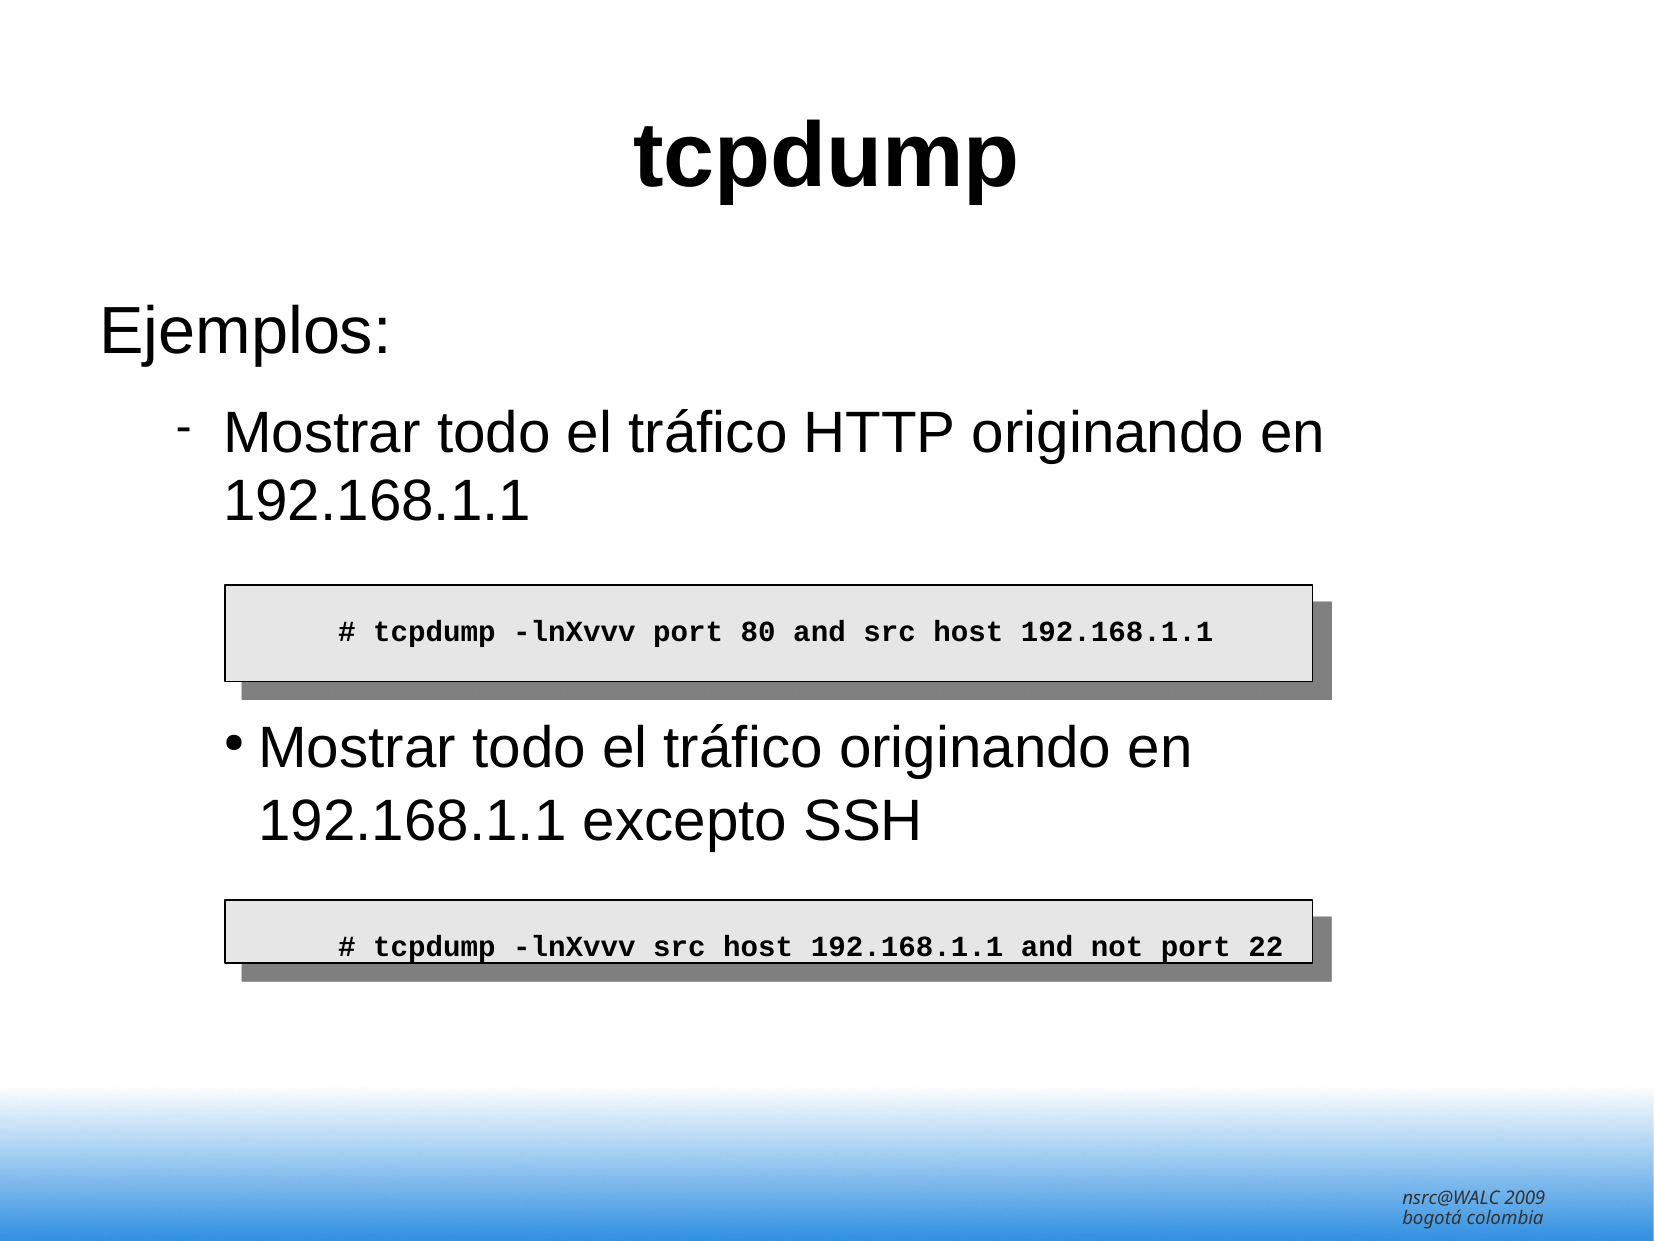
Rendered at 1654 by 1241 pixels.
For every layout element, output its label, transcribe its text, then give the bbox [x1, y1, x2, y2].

list Ejemplos: Mostrar todo el tráfico HTTP originando en 192.168.1.1 [82, 290, 1571, 713]
text_box # tcpdump -lnXvvv src host 192.168.1.1 and not port 22 [224, 900, 1313, 964]
picture [0, 1083, 1654, 1241]
title tcpdump [82, 49, 1571, 257]
text_box # tcpdump -lnXvvv port 80 and src host 192.168.1.1 [224, 584, 1313, 682]
text_box Mostrar todo el tráfico originando en 192.168.1.1 excepto SSH [74, 706, 1238, 853]
